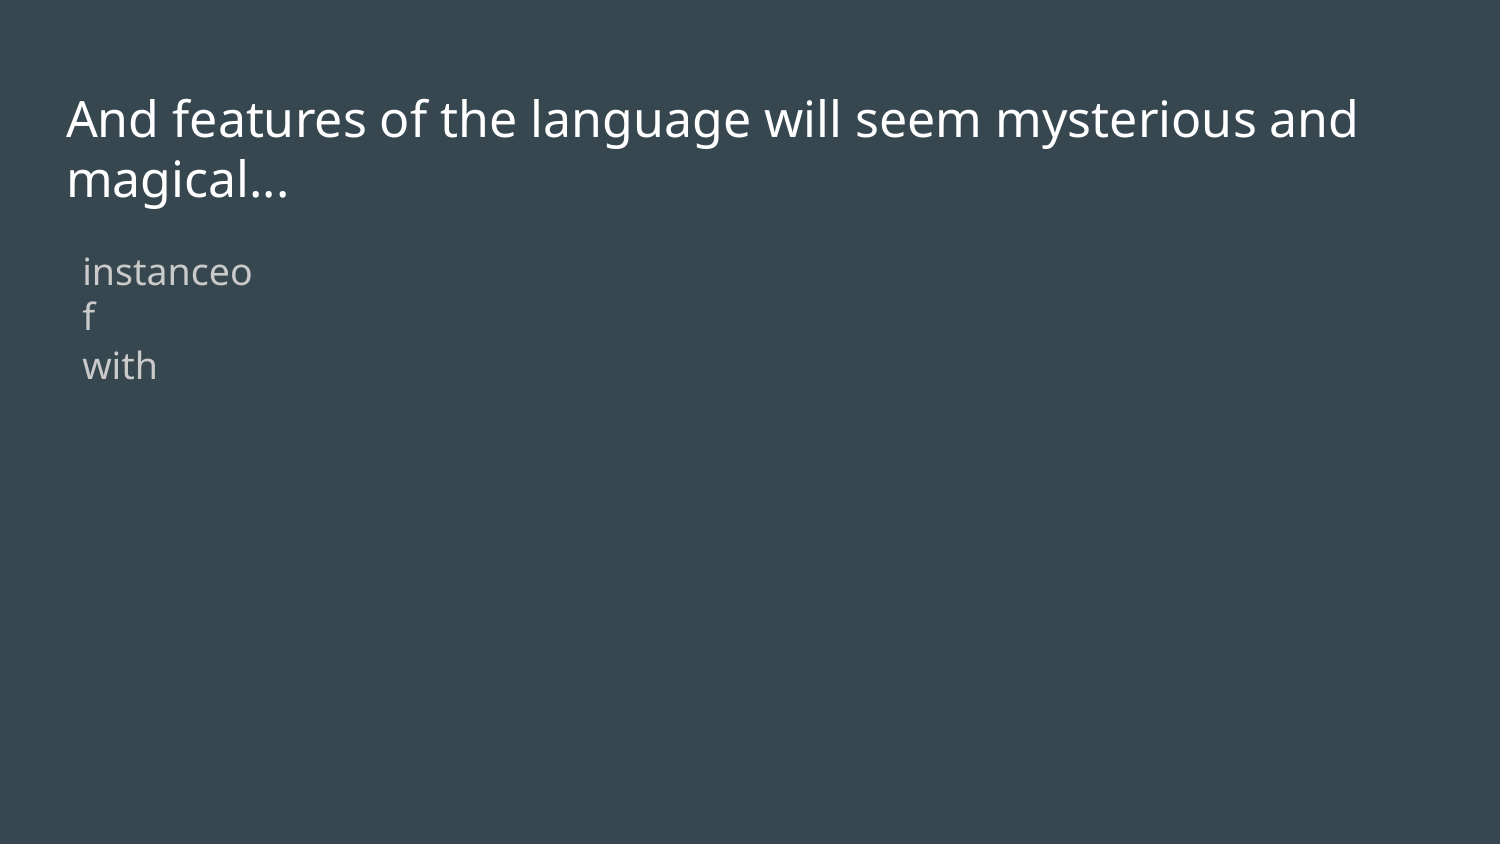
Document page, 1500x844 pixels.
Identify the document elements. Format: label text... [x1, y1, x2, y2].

list with [67, 327, 259, 403]
text_box instanceof [67, 232, 273, 309]
title And features of the language will seem mysterious and magical... [51, 72, 1449, 167]
